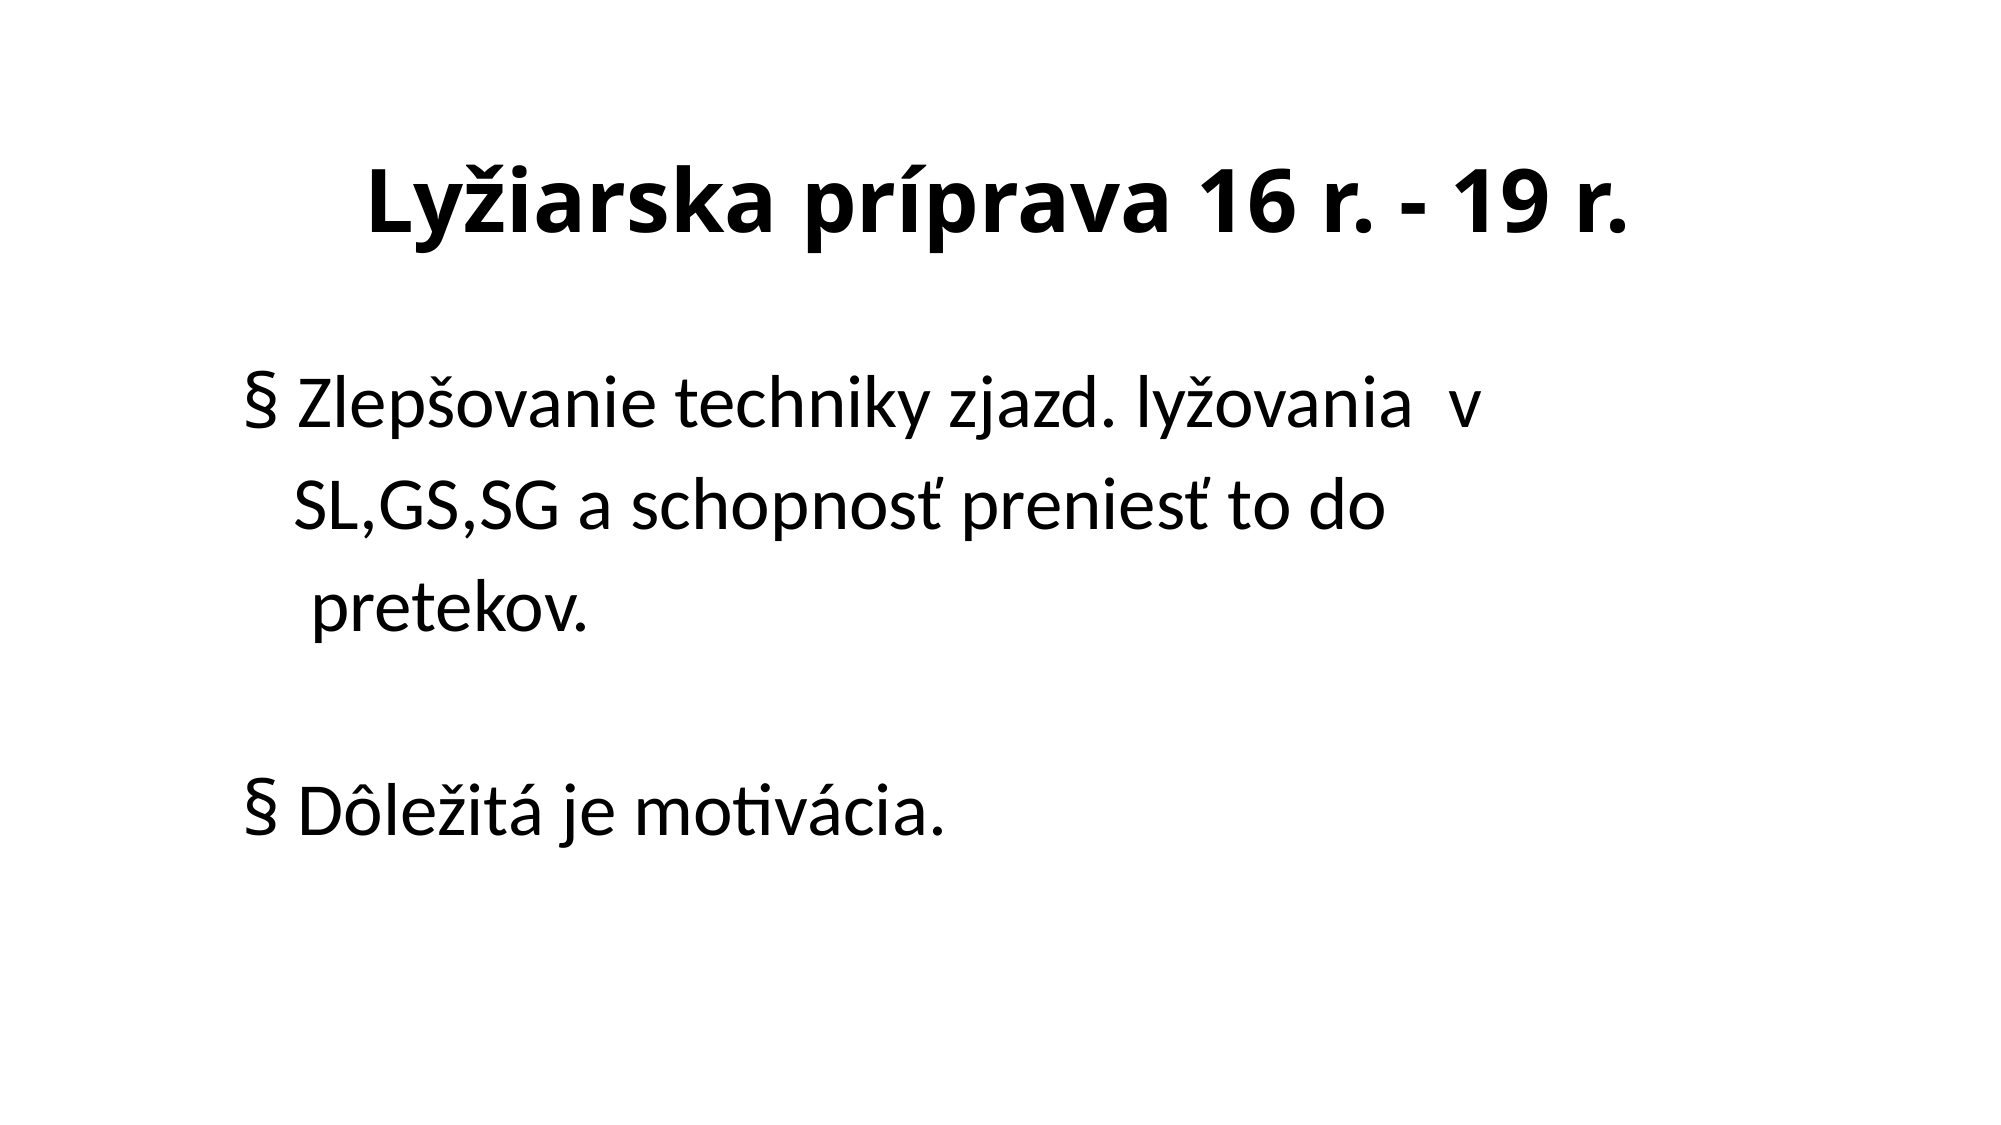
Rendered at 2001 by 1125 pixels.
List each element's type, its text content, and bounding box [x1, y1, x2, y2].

title Lyžiarska príprava 16 r. - 19 r. [135, 147, 1861, 366]
list Zlepšovanie techniky zjazd. lyžovania v SL,GS,SG a schopnosť preniesť to do pretekov. Dôležitá je motivácia. [227, 355, 1685, 1026]
